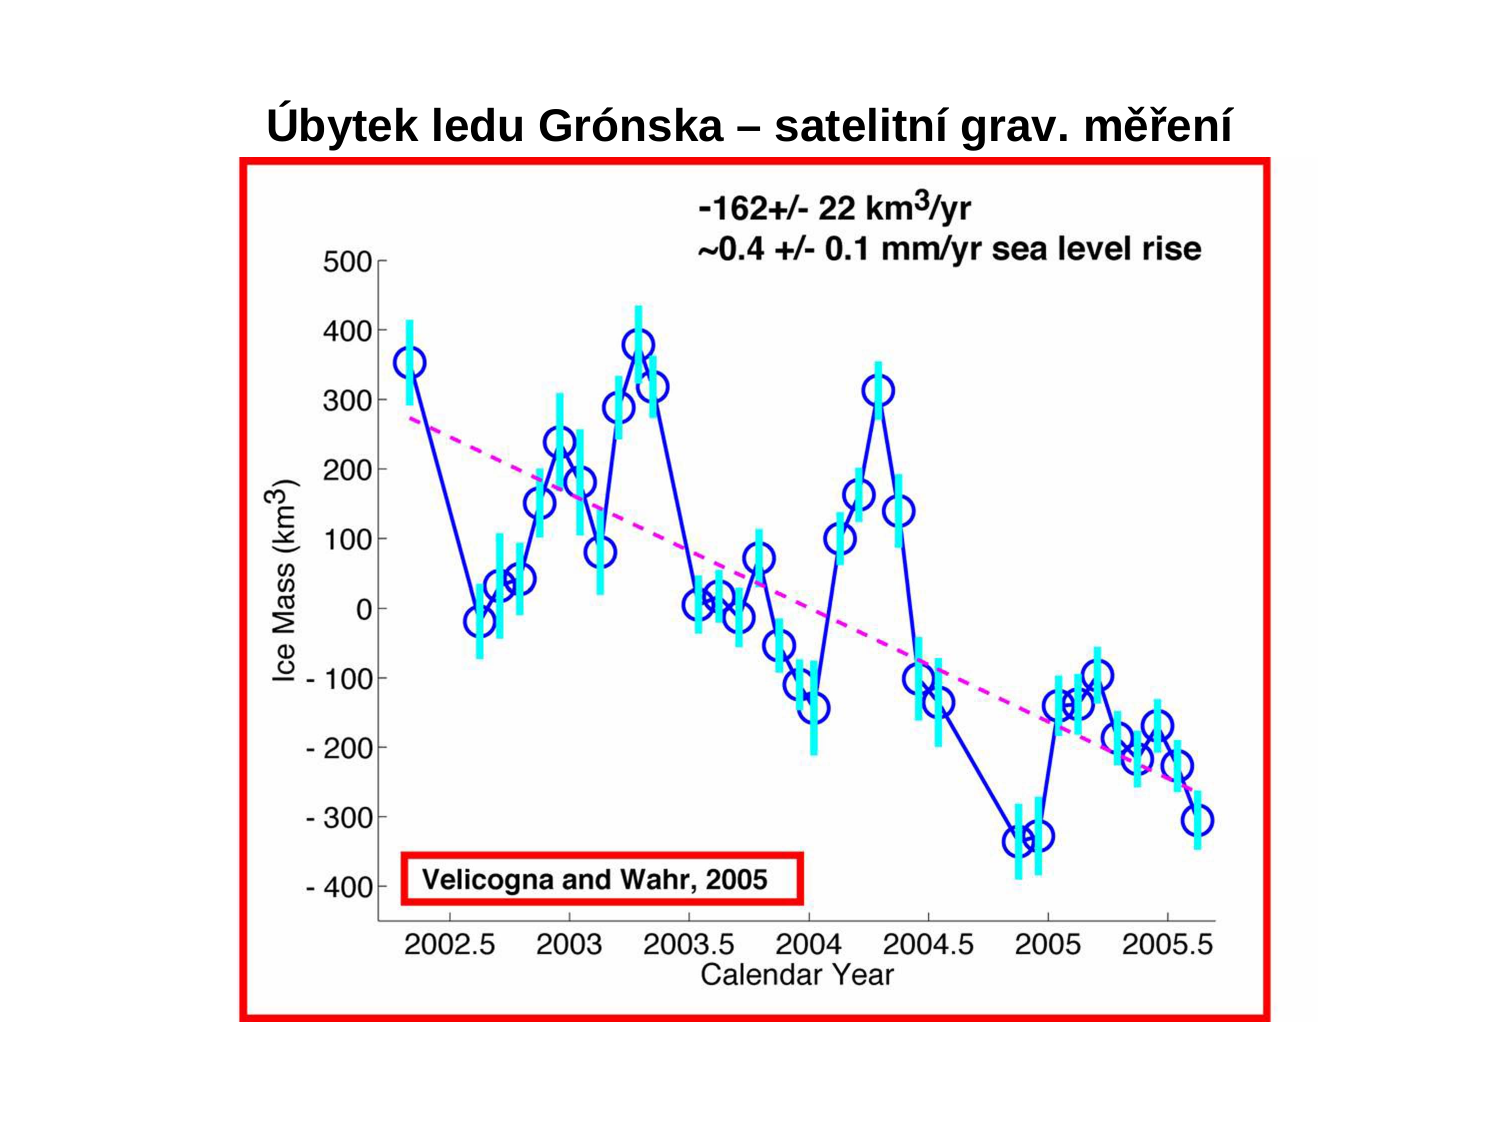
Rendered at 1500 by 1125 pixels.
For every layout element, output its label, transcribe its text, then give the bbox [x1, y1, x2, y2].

text_box Úbytek ledu Grónska – satelitní grav. měření [212, 87, 1288, 158]
picture [237, 157, 1318, 1022]
